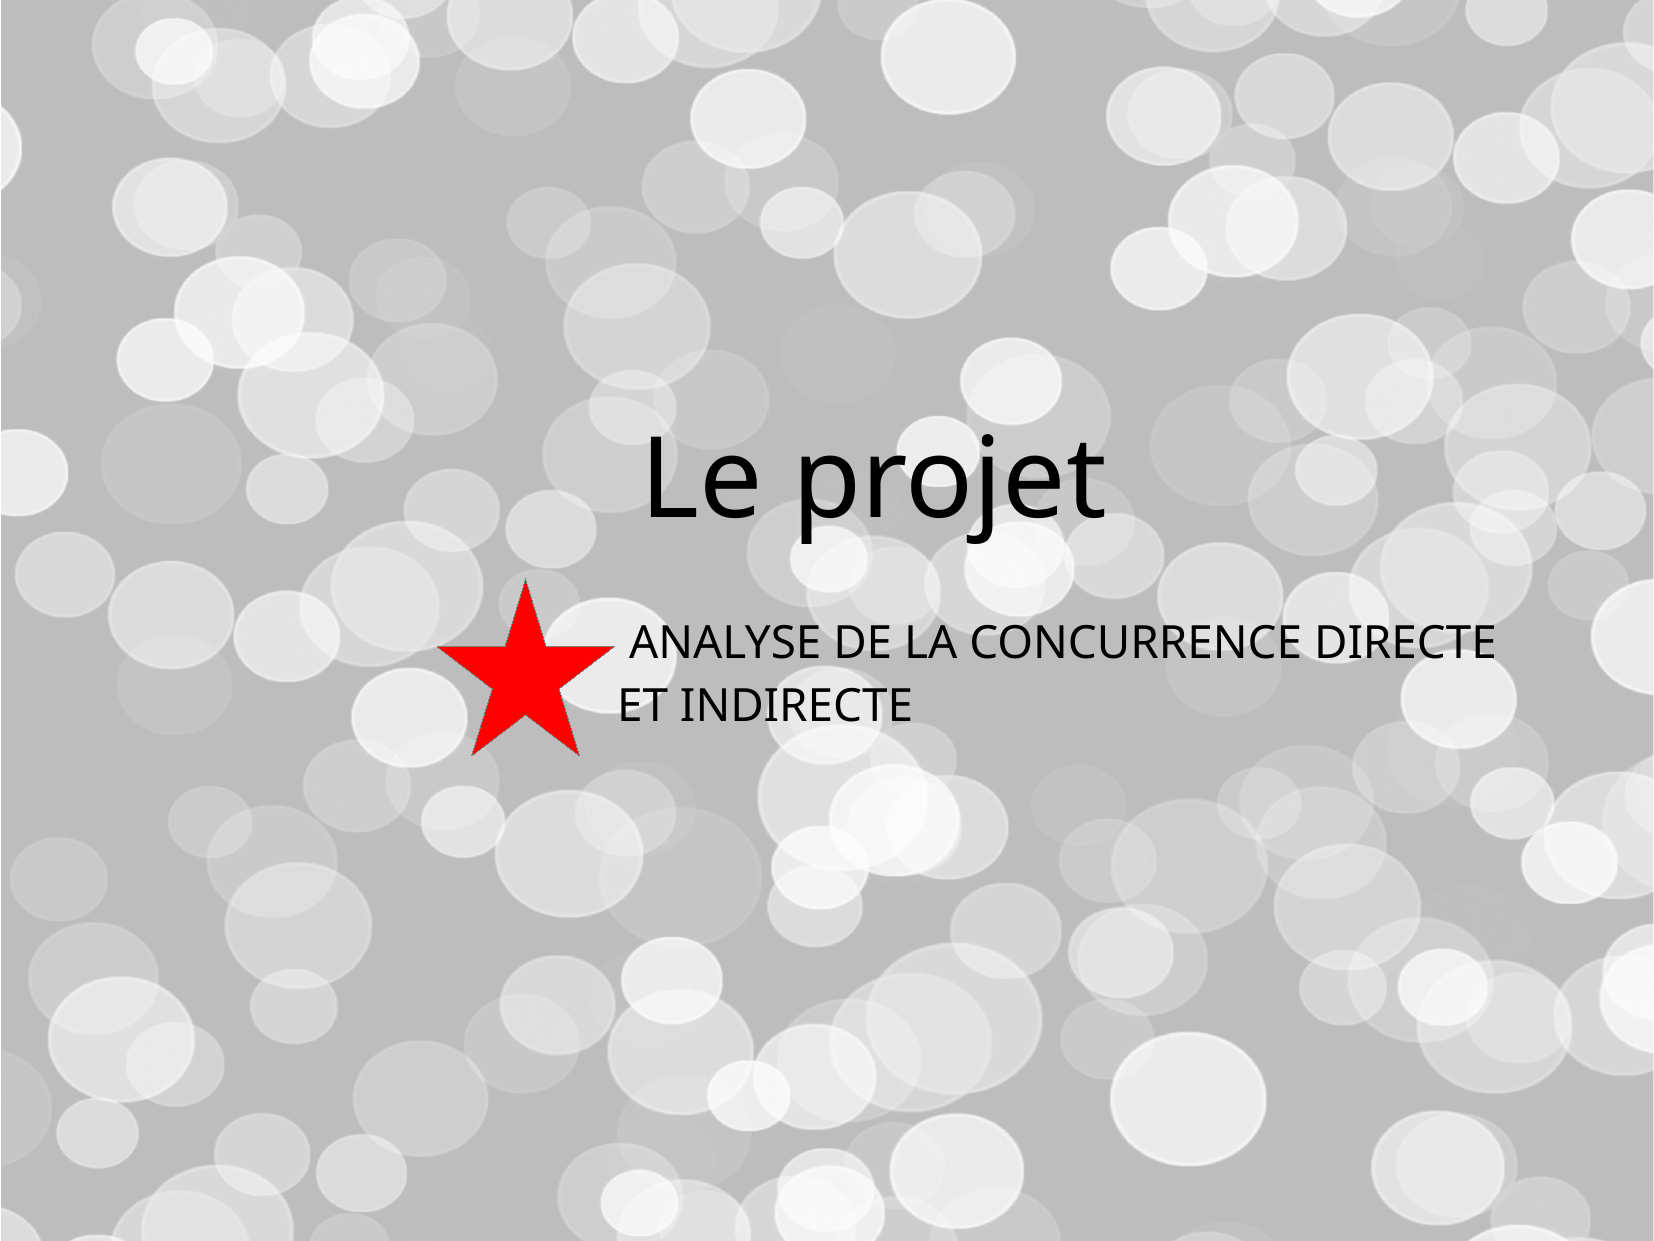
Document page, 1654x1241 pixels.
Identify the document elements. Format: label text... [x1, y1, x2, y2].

text_box Le projet [200, 389, 1548, 583]
text_box ANALYSE DE LA CONCURRENCE DIRECTE ET INDIRECTE [602, 602, 1524, 763]
picture [0, 0, 1654, 1241]
text_box [437, 578, 615, 756]
